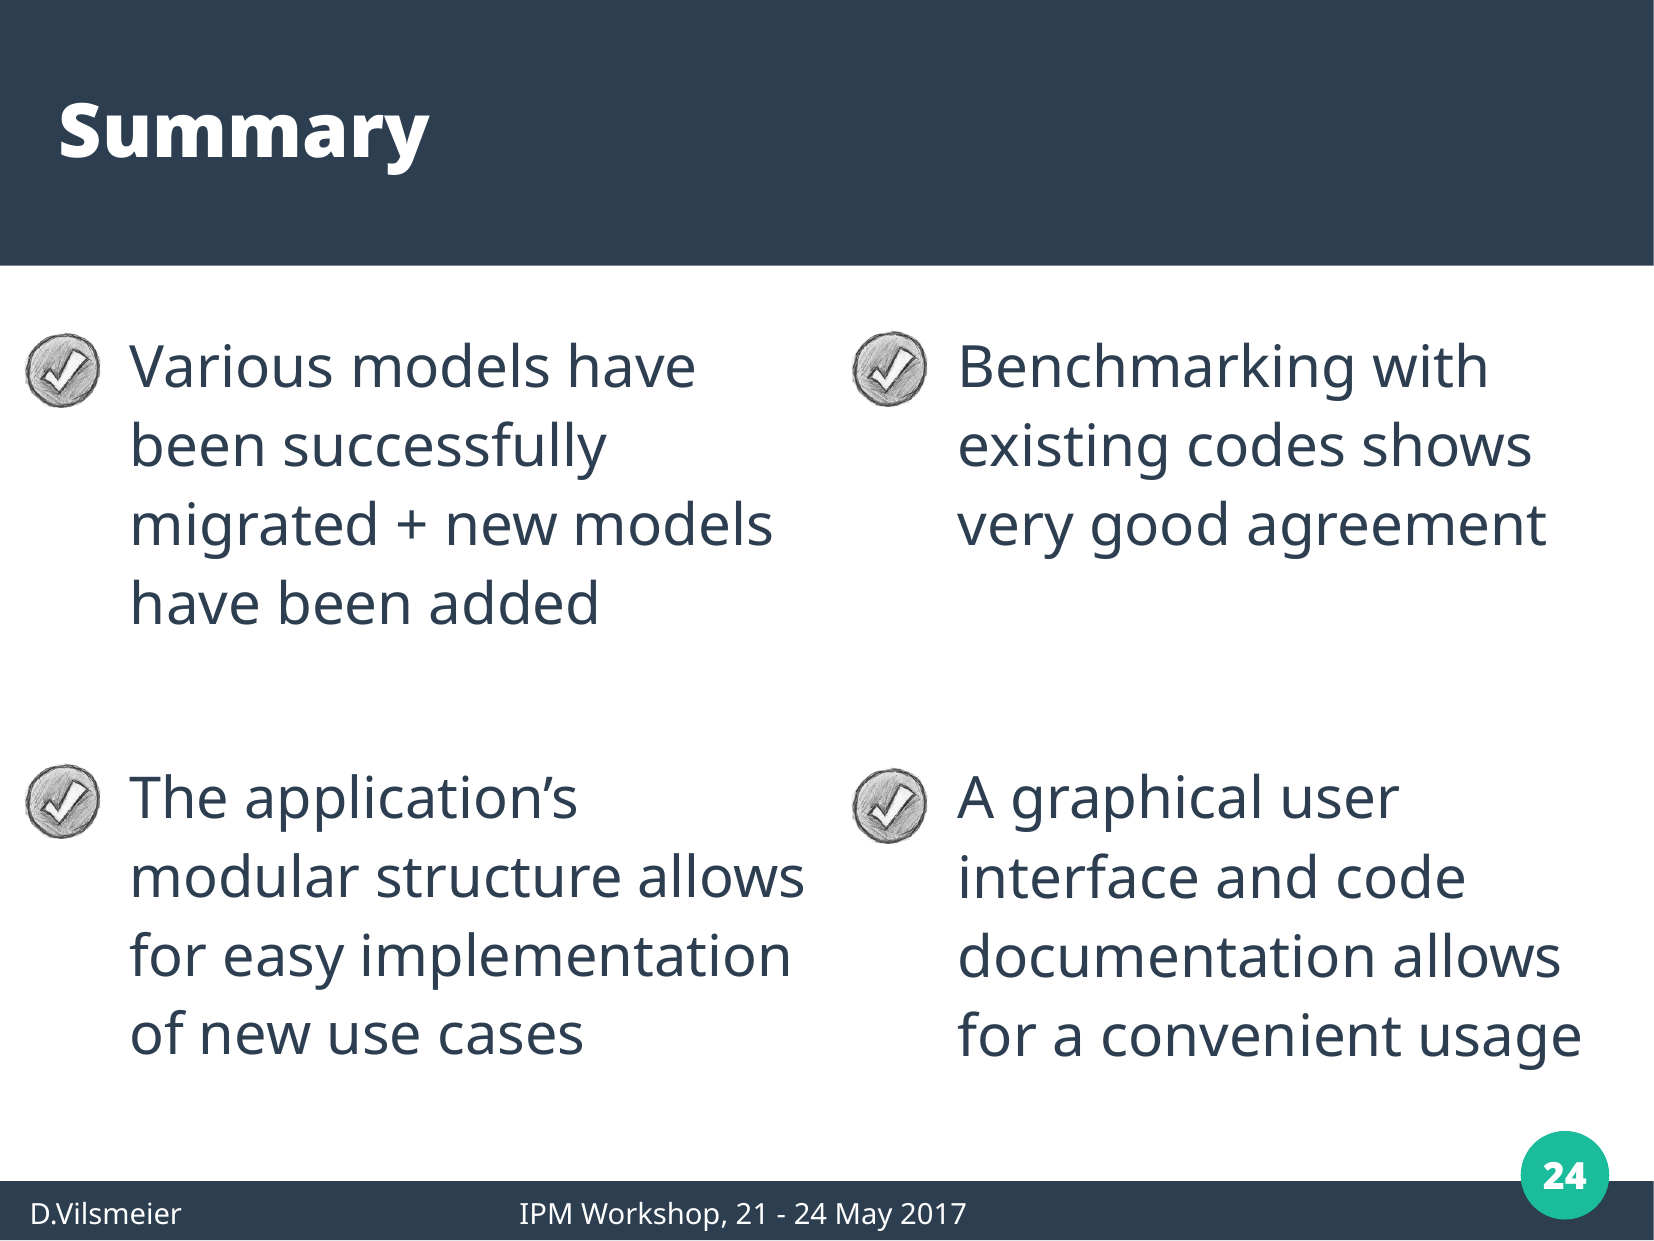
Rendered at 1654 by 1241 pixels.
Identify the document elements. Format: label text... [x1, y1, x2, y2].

list Benchmarking with existing codes shows very good agreement [887, 324, 1637, 720]
picture [24, 332, 101, 408]
picture [24, 763, 101, 839]
title Summary [59, 49, 1595, 207]
list A graphical user interface and code documentation allows for a convenient usage [887, 756, 1637, 1151]
list The application’s modular structure allows for easy implementation of new use cases [59, 756, 809, 1151]
picture [851, 767, 928, 844]
picture [851, 330, 928, 407]
list Various models have been successfully migrated + new models have been added [59, 324, 809, 720]
